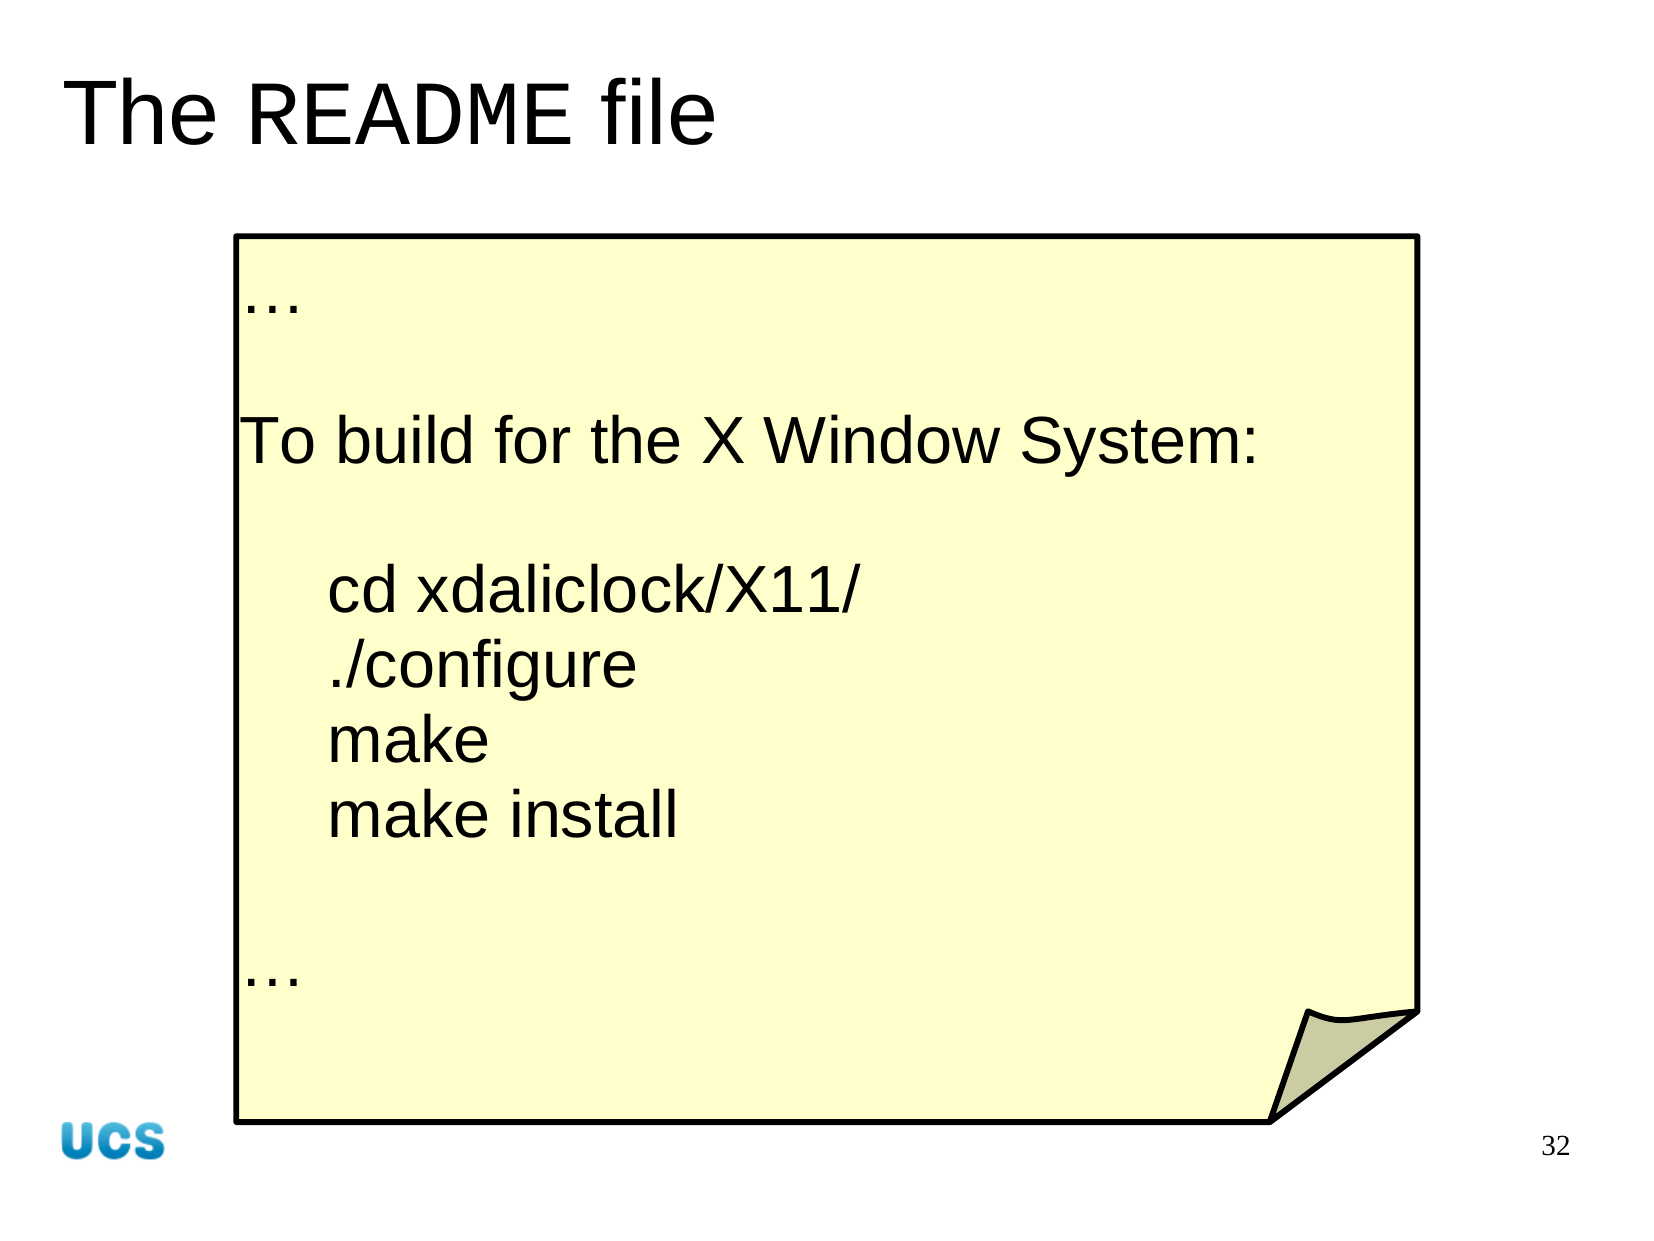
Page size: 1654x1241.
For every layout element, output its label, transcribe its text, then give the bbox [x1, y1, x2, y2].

text_box The README file [59, 59, 722, 176]
text_box … To build for the X Window System: cd xdaliclock/X11/ ./configure make make install … [236, 236, 1418, 1123]
picture [61, 1121, 165, 1161]
